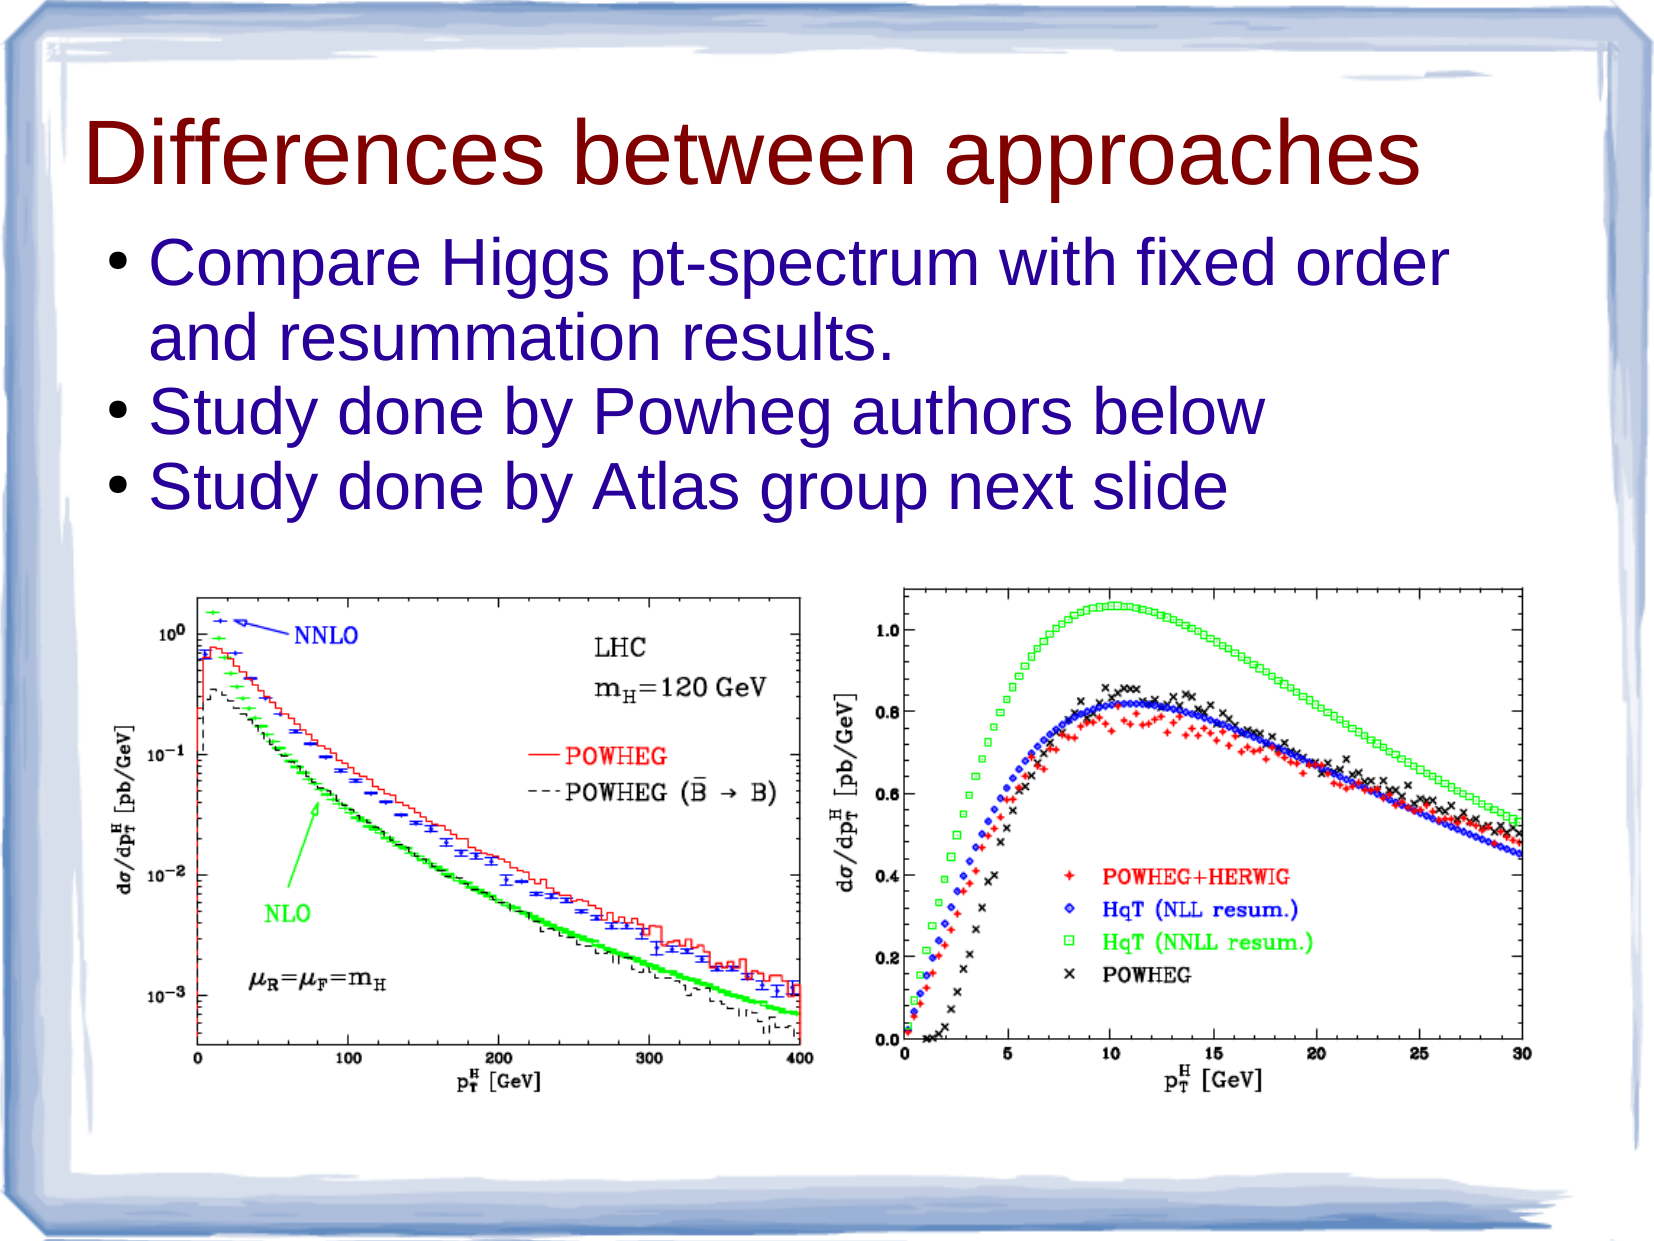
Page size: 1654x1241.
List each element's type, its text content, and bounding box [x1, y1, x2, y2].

picture [0, 0, 1654, 1241]
subtitle Compare Higgs pt-spectrum with fixed order and resummation results. Study done by Powheg authors below Study done by Atlas group next slide [106, 224, 1559, 599]
title Differences between approaches [82, 49, 1571, 257]
